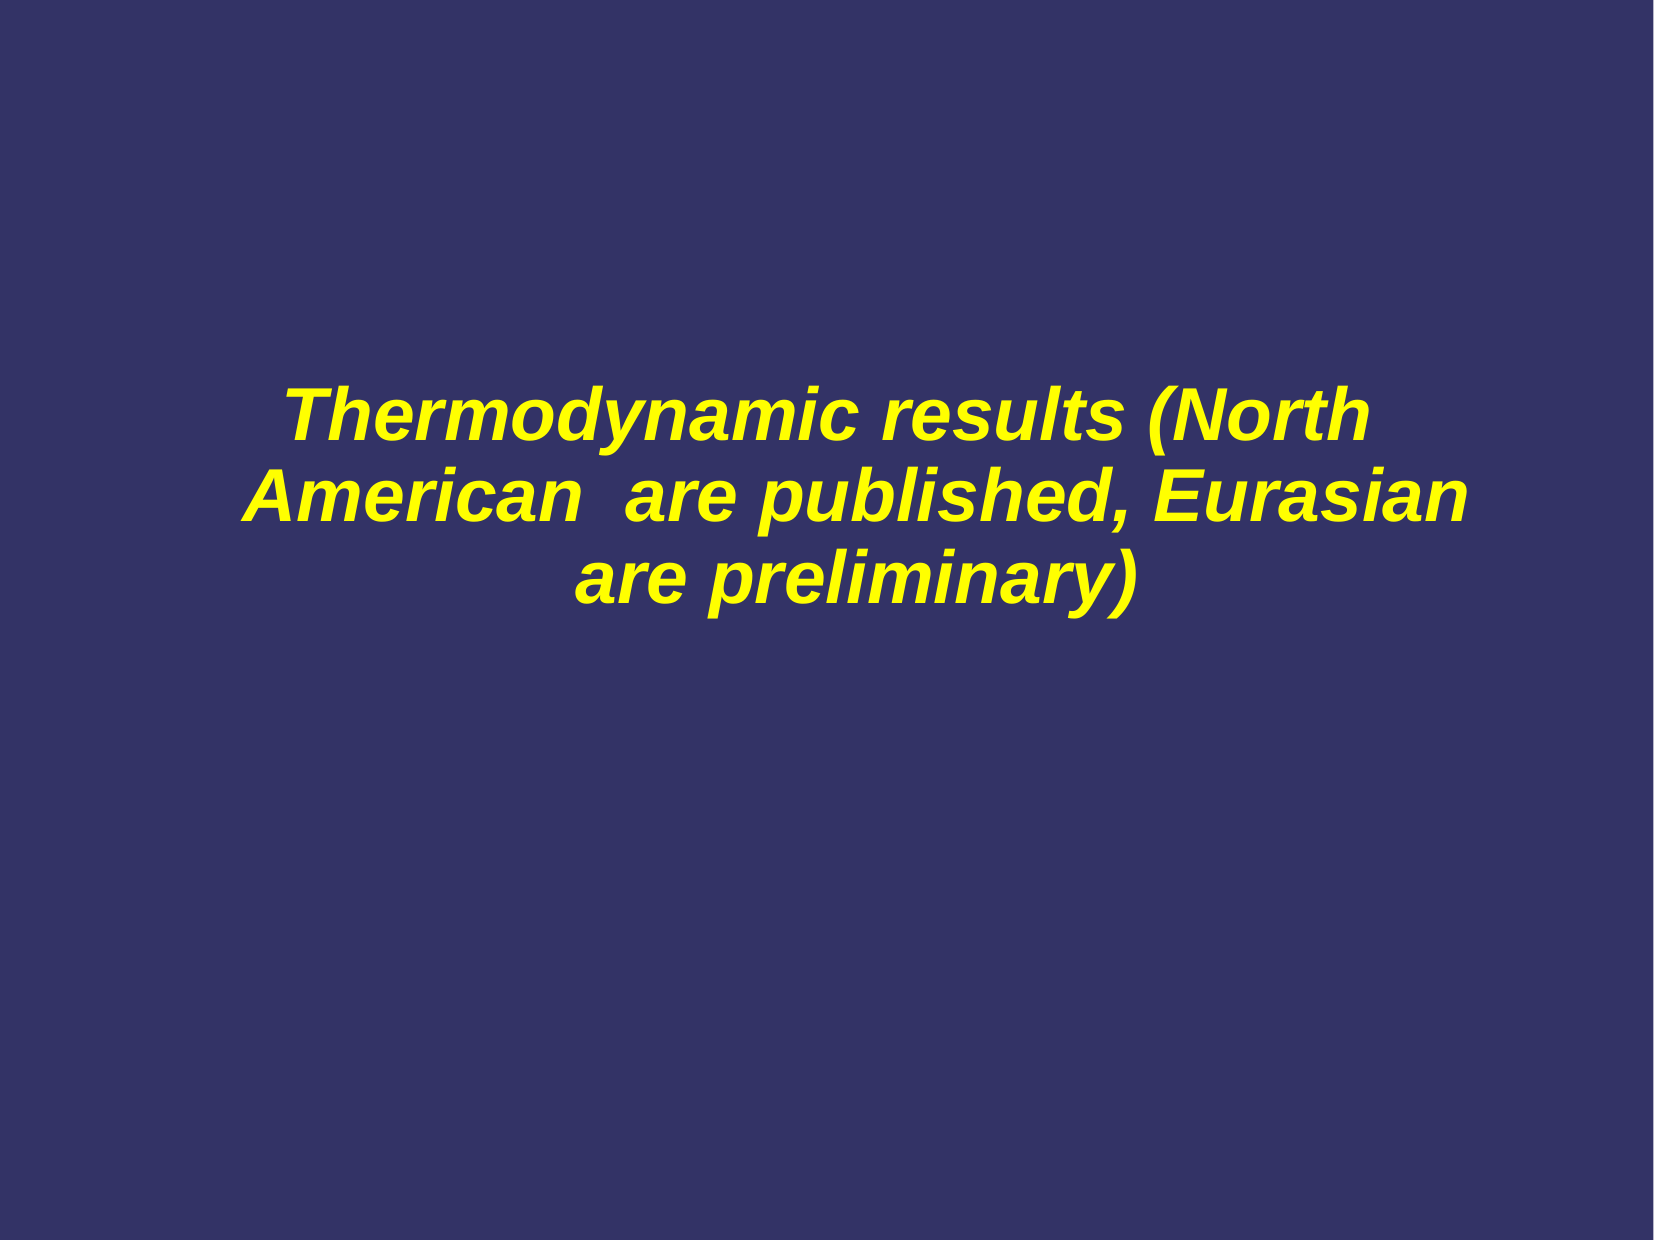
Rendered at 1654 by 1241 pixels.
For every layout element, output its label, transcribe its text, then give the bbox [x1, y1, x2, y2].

title Thermodynamic results (North American are published, Eurasian are preliminary) [121, 49, 1534, 945]
